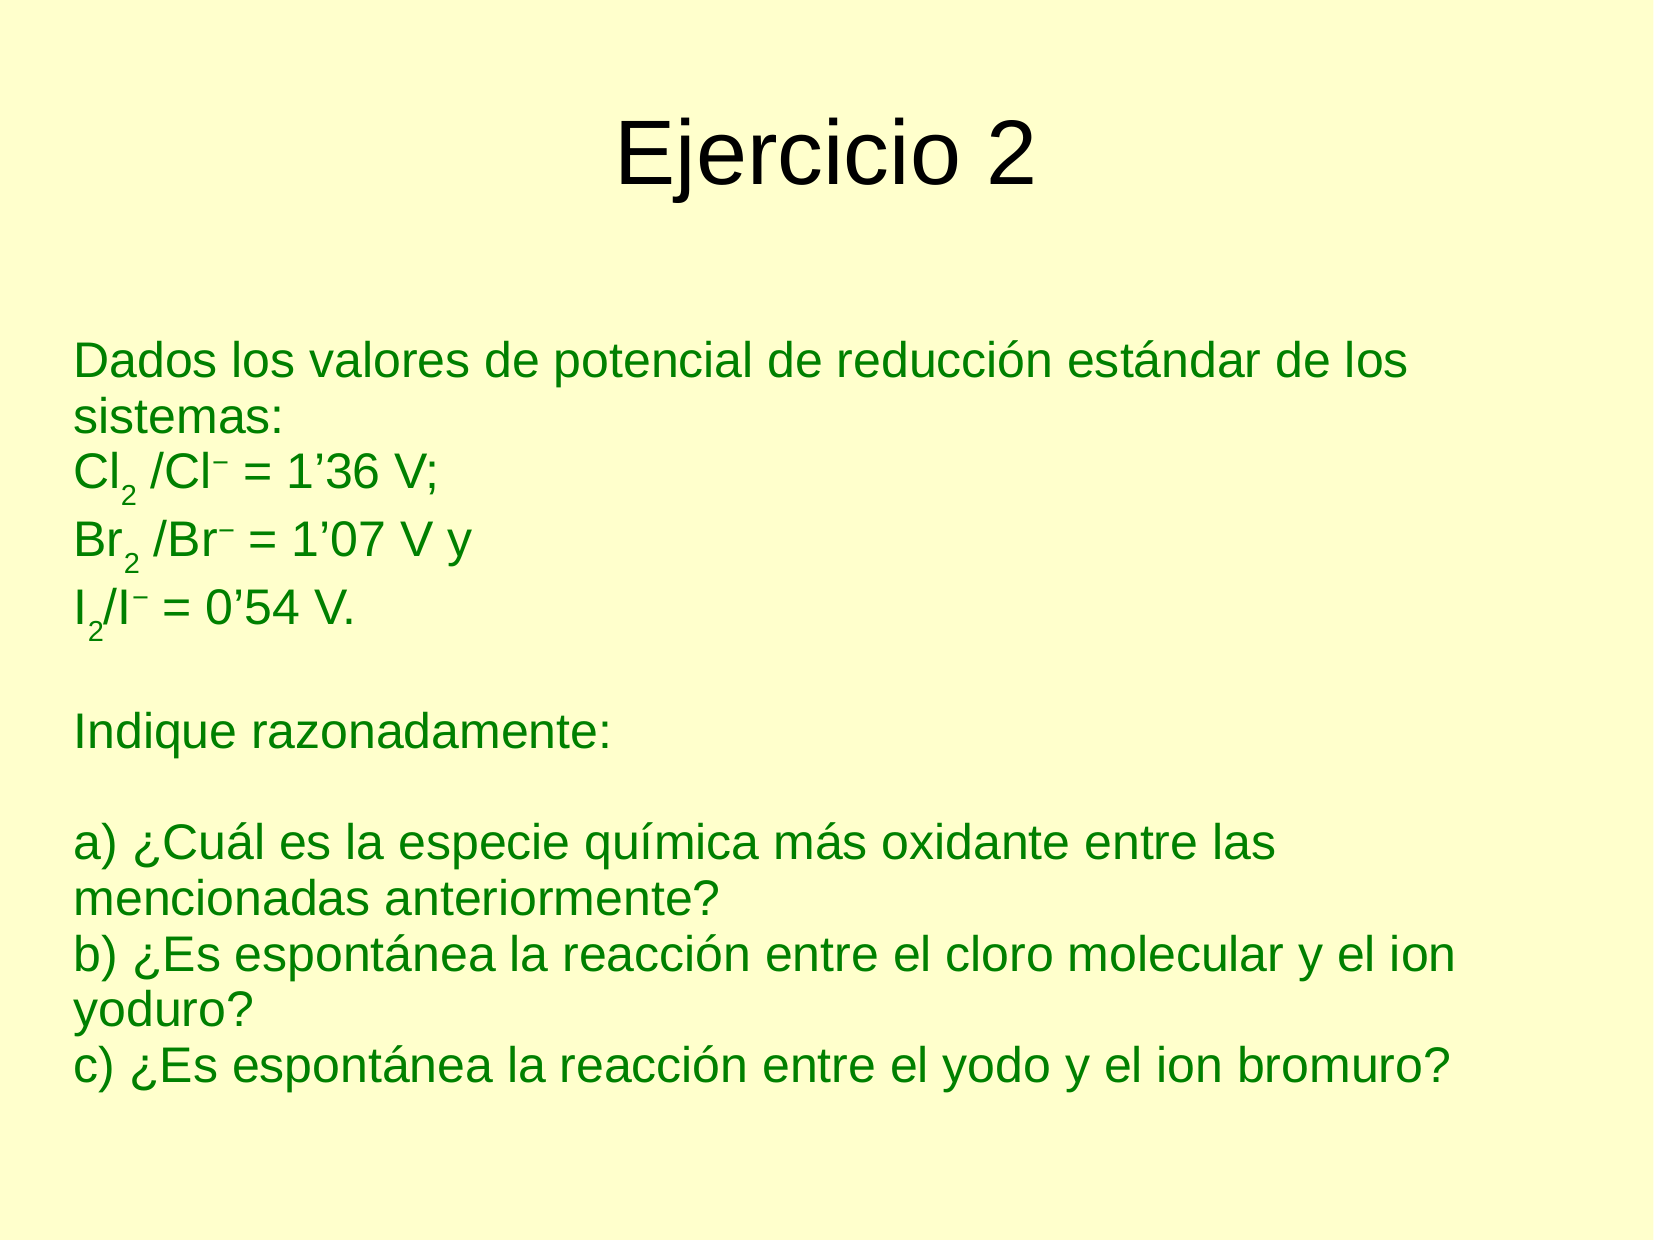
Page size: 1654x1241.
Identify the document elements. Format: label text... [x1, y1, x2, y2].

text_box Dados los valores de potencial de reducción estándar de los sistemas: Cl2 /Cl− = 1’36 V; Br2 /Br− = 1’07 V y I2/I− = 0’54 V. Indique razonadamente: a) ¿Cuál es la especie química más oxidante entre las mencionadas anteriormente? b) ¿Es espontánea la reacción entre el cloro molecular y el ion yoduro? c) ¿Es espontánea la reacción entre el yodo y el ion bromuro? [59, 324, 1565, 1100]
title Ejercicio 2 [82, 49, 1571, 257]
